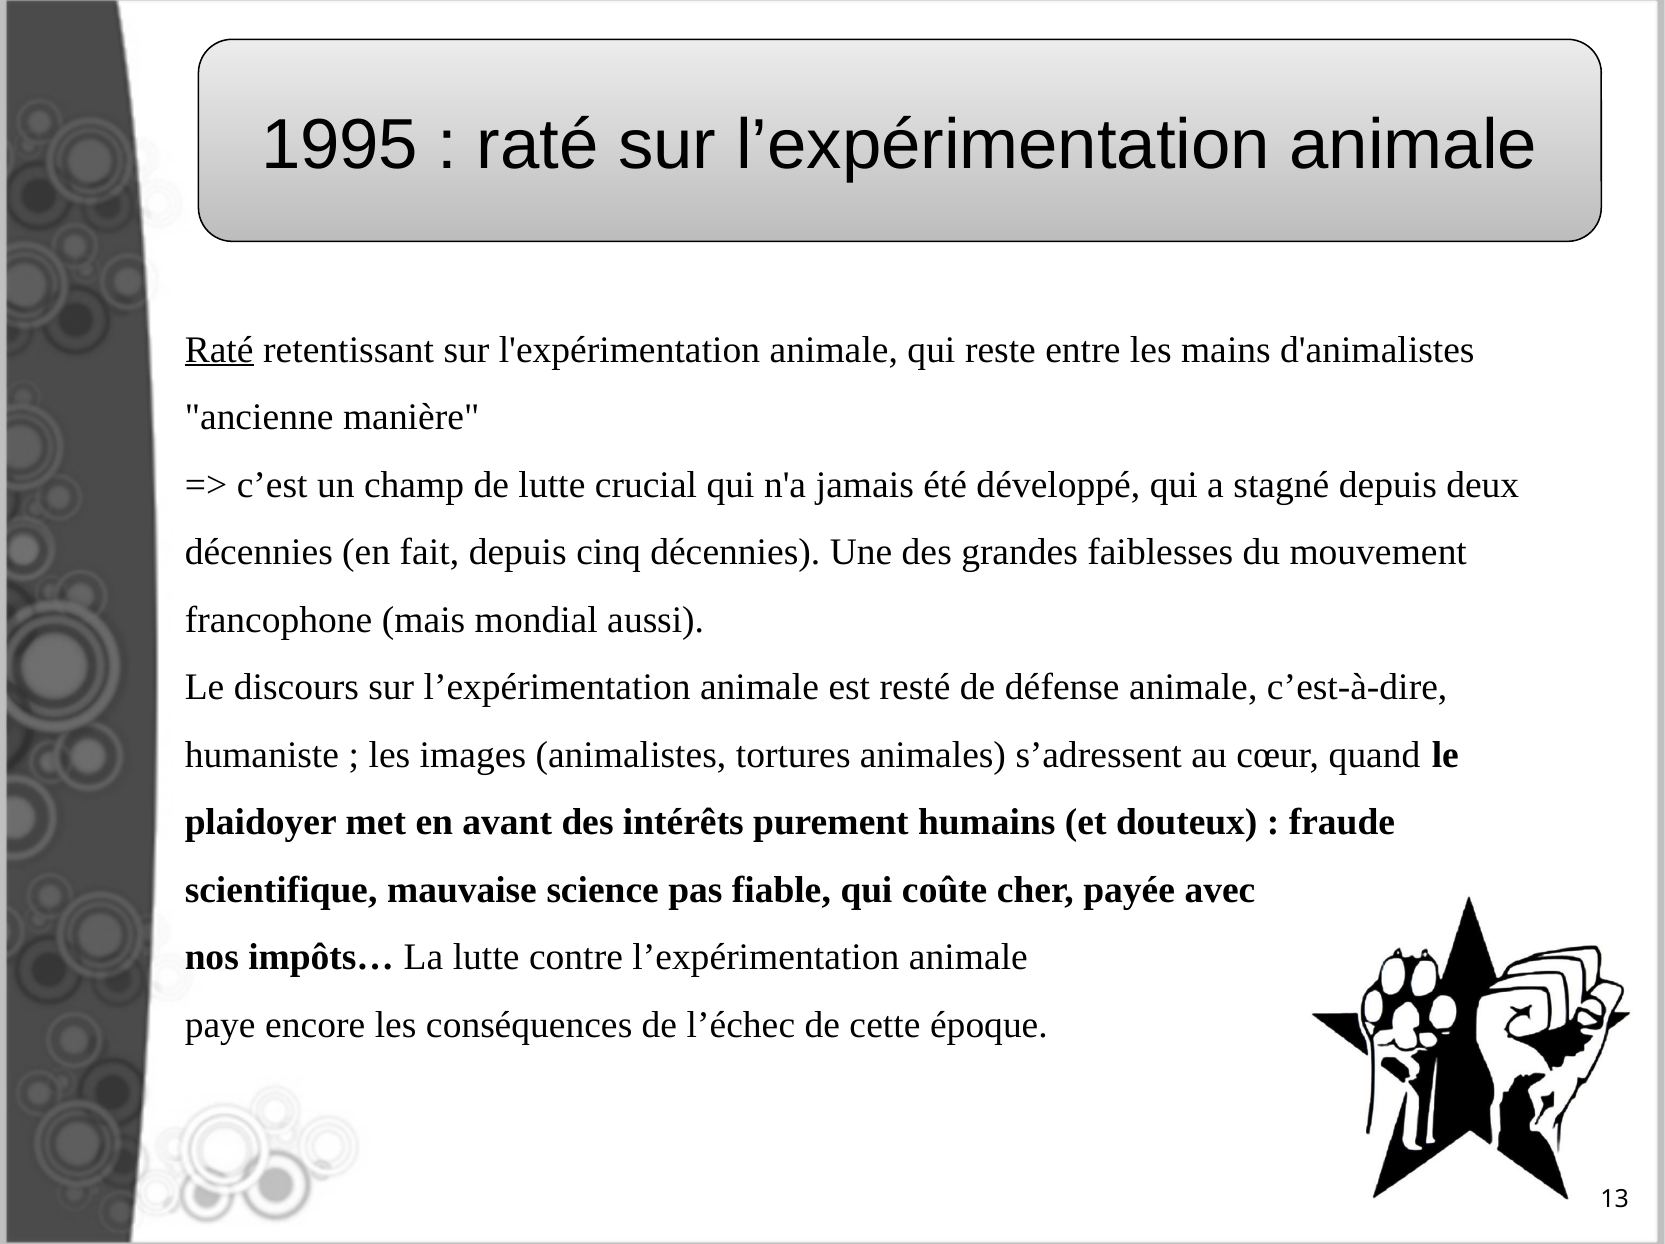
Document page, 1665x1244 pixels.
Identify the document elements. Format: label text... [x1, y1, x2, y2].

picture [3, 0, 1662, 1244]
text_box Raté retentissant sur l'expérimentation animale, qui reste entre les mains d'animalistes "ancienne manière" => c’est un champ de lutte crucial qui n'a jamais été développé, qui a stagné depuis deux décennies (en fait, depuis cinq décennies). Une des grandes faiblesses du mouvement francophone (mais mondial aussi). Le discours sur l’expérimentation animale est resté de défense animale, c’est-à-dire, humaniste ; les images (animalistes, tortures animales) s’adressent au cœur, quand le plaidoyer met en avant des intérêts purement humains (et douteux) : fraude scientifique, mauvaise science pas fiable, qui coûte cher, payée avec nos impôts… La lutte contre l’expérimentation animale paye encore les conséquences de l’échec de cette époque. [177, 294, 1539, 1053]
text_box [198, 39, 1602, 242]
slide_number <numéro> [1585, 1175, 1665, 1221]
text_box 1995 : raté sur l’expérimentation animale [207, 77, 1593, 203]
